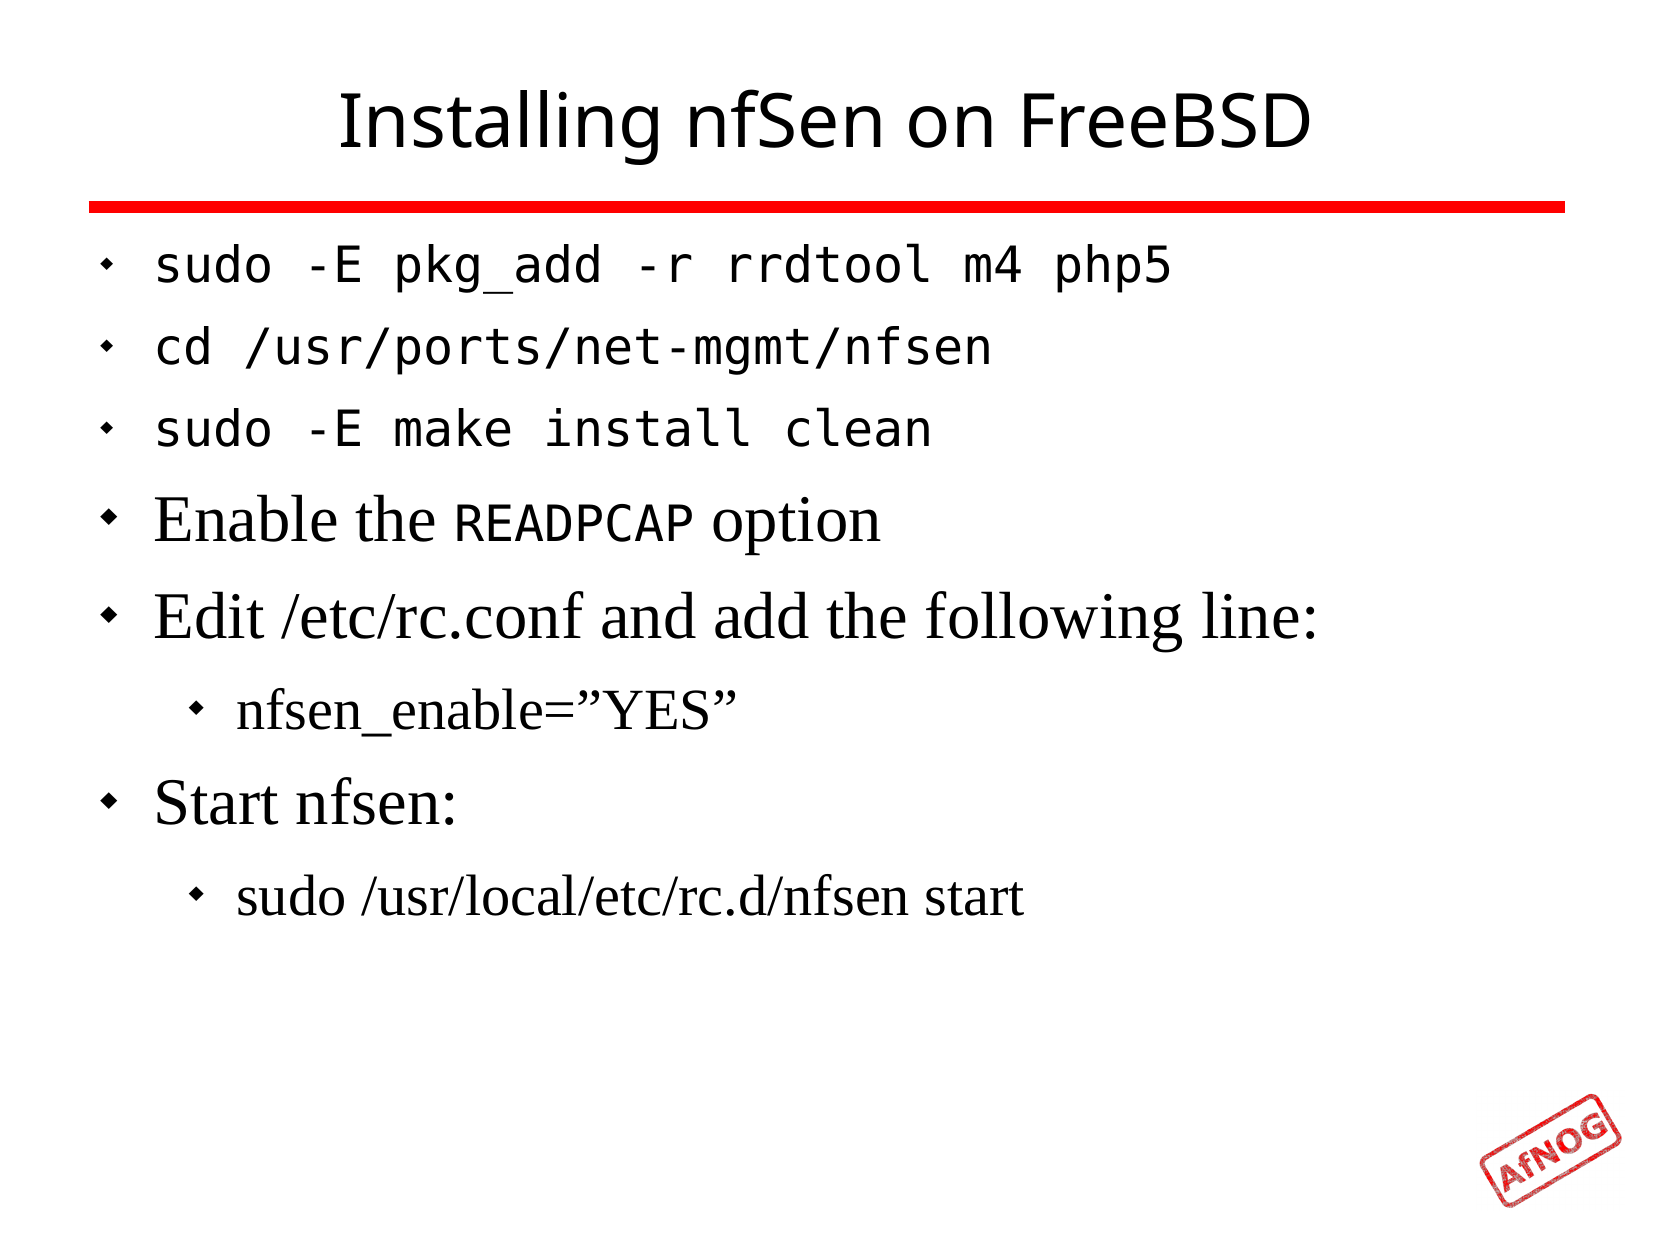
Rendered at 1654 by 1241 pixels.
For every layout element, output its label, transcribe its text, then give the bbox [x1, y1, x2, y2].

picture [1476, 1090, 1625, 1211]
list sudo -E pkg_add -r rrdtool m4 php5 cd /usr/ports/net-mgmt/nfsen sudo -E make install clean Enable the READPCAP option Edit /etc/rc.conf and add the following line: nfsen_enable=”YES” Start nfsen: sudo /usr/local/etc/rc.d/nfsen start [82, 236, 1571, 1055]
title Installing nfSen on FreeBSD [82, 29, 1571, 207]
